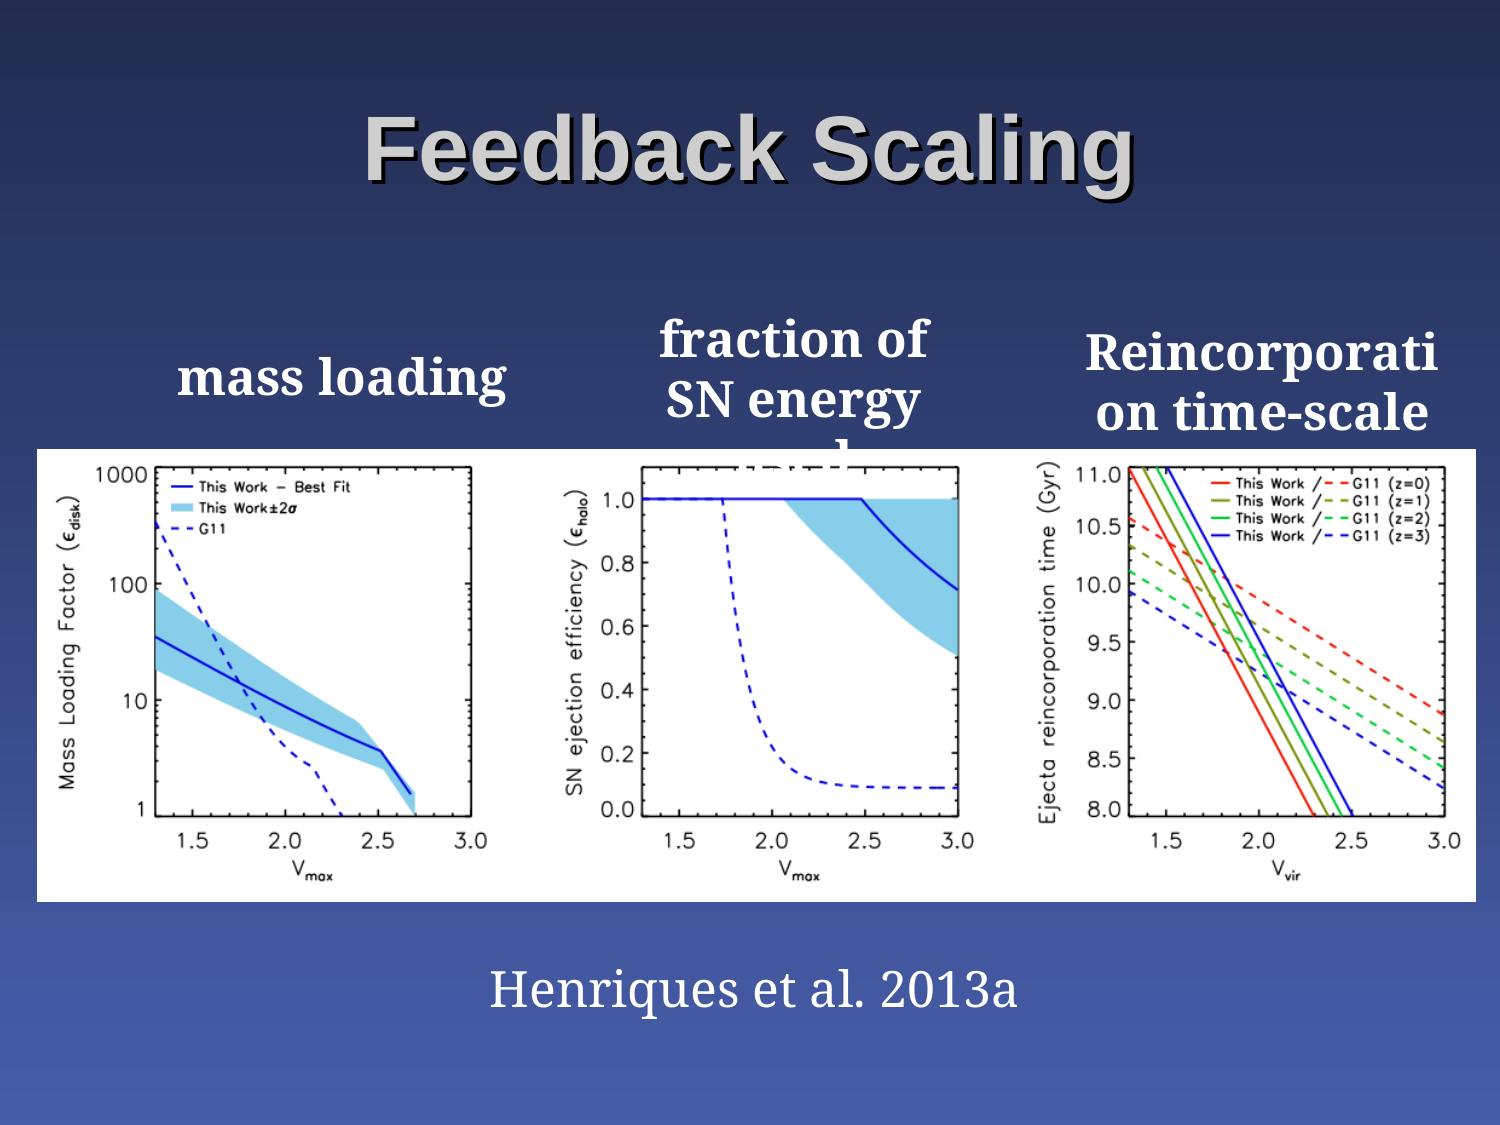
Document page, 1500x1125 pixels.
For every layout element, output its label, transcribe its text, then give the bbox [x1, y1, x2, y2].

text_box mass loading [162, 337, 523, 413]
picture [37, 449, 1476, 902]
text_box Reincorporation time-scale [1062, 312, 1463, 448]
text_box Henriques et al. 2013a [474, 949, 1035, 1026]
title Feedback Scaling [0, 49, 1500, 238]
text_box fraction of SN energy used [624, 299, 963, 496]
